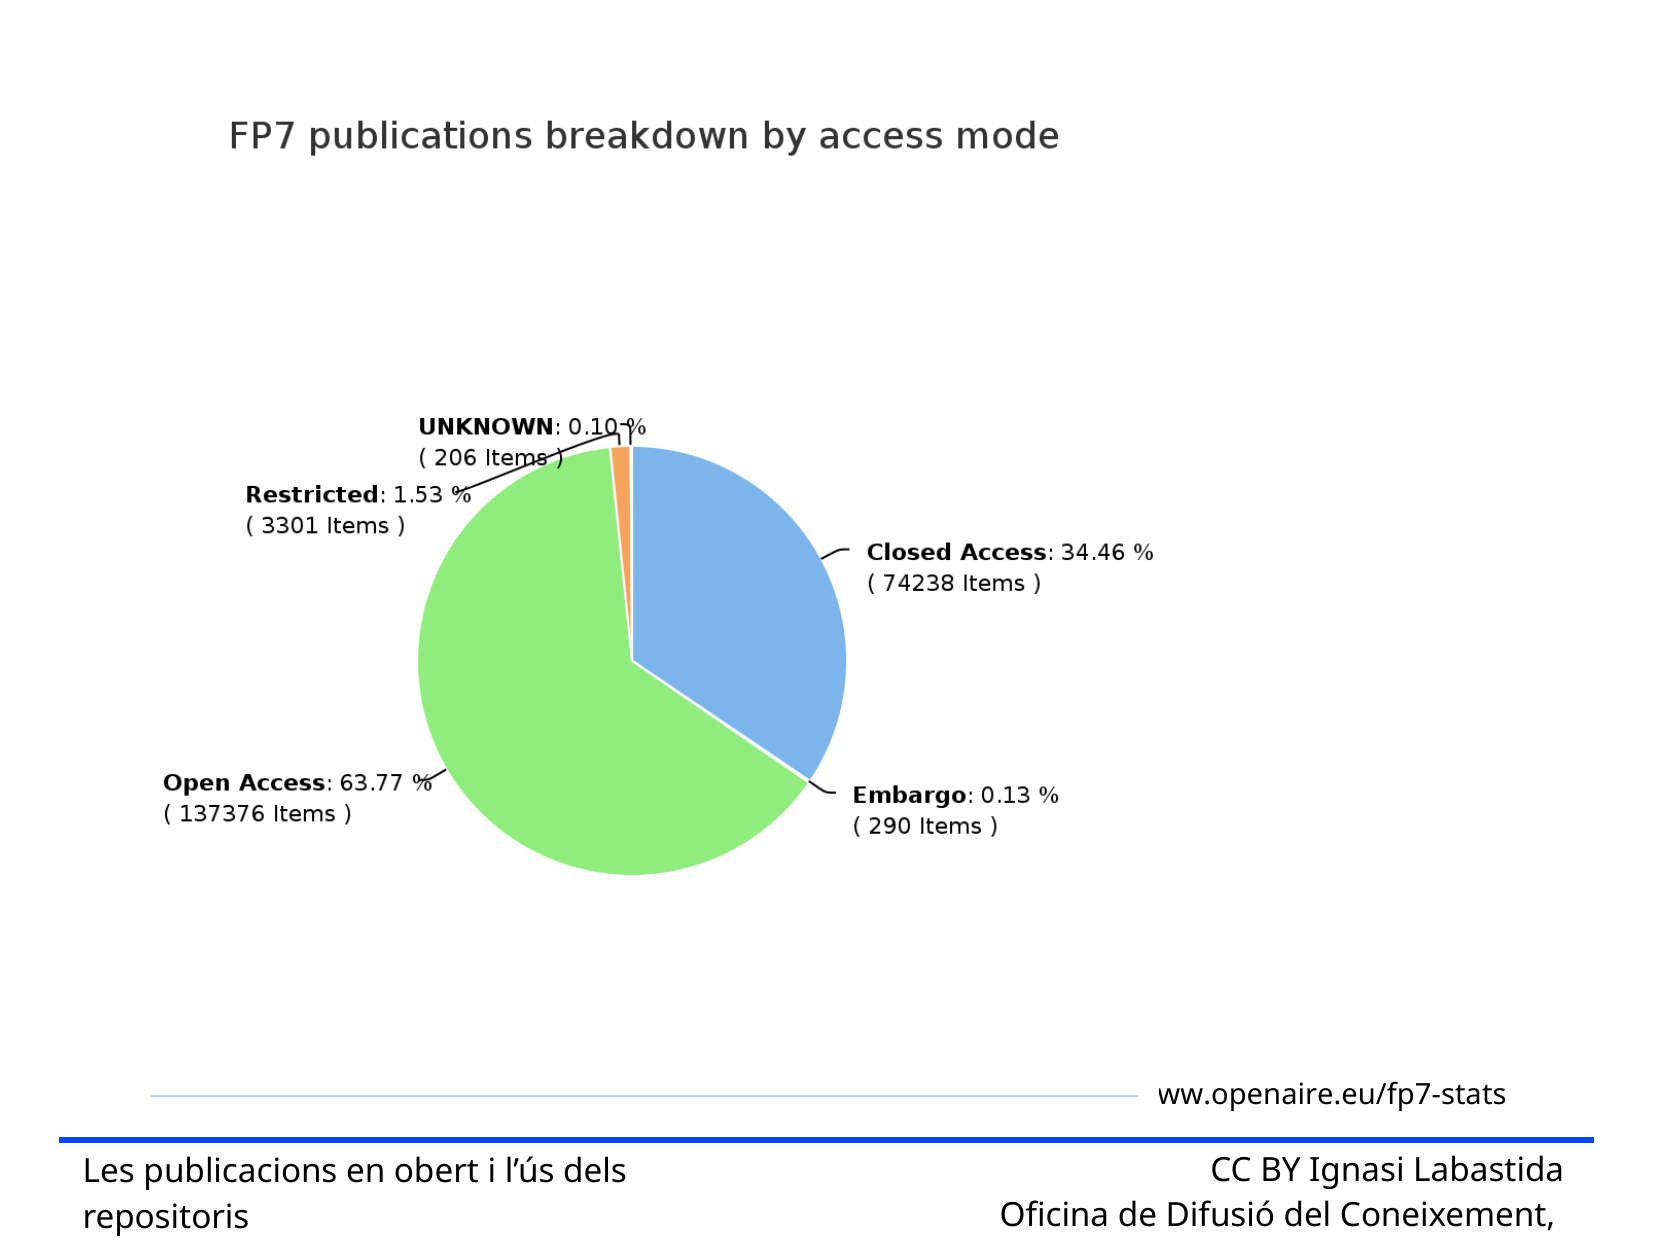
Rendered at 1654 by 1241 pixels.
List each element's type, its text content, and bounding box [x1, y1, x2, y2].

text_box https://www.openaire.eu/fp7-stats [359, 1035, 1522, 1140]
picture [130, 97, 1159, 1126]
